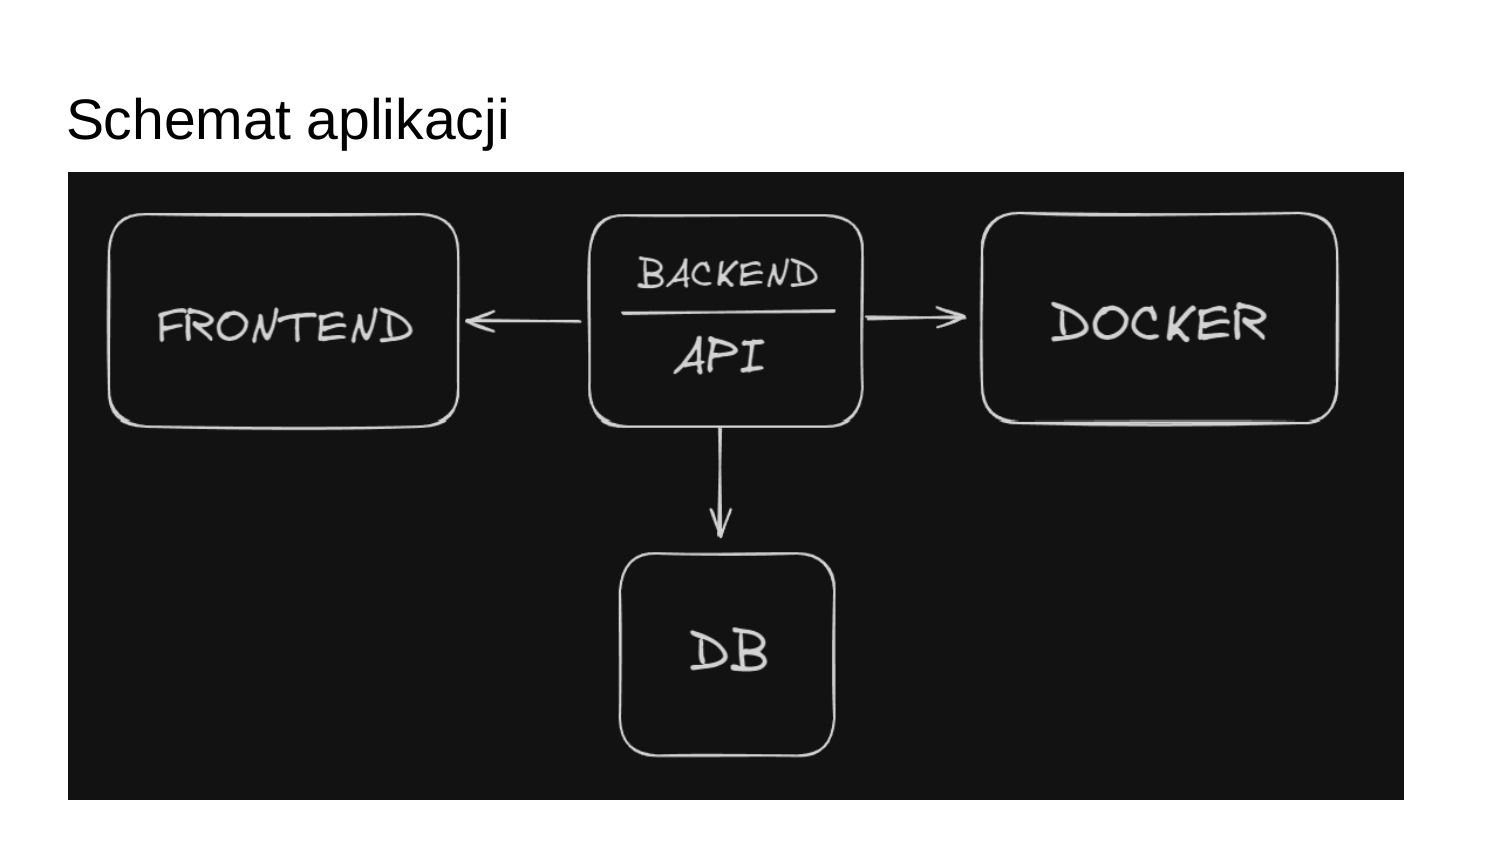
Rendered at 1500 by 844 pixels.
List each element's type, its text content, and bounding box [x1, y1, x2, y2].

picture [68, 172, 1404, 800]
title Schemat aplikacji [51, 72, 1449, 167]
